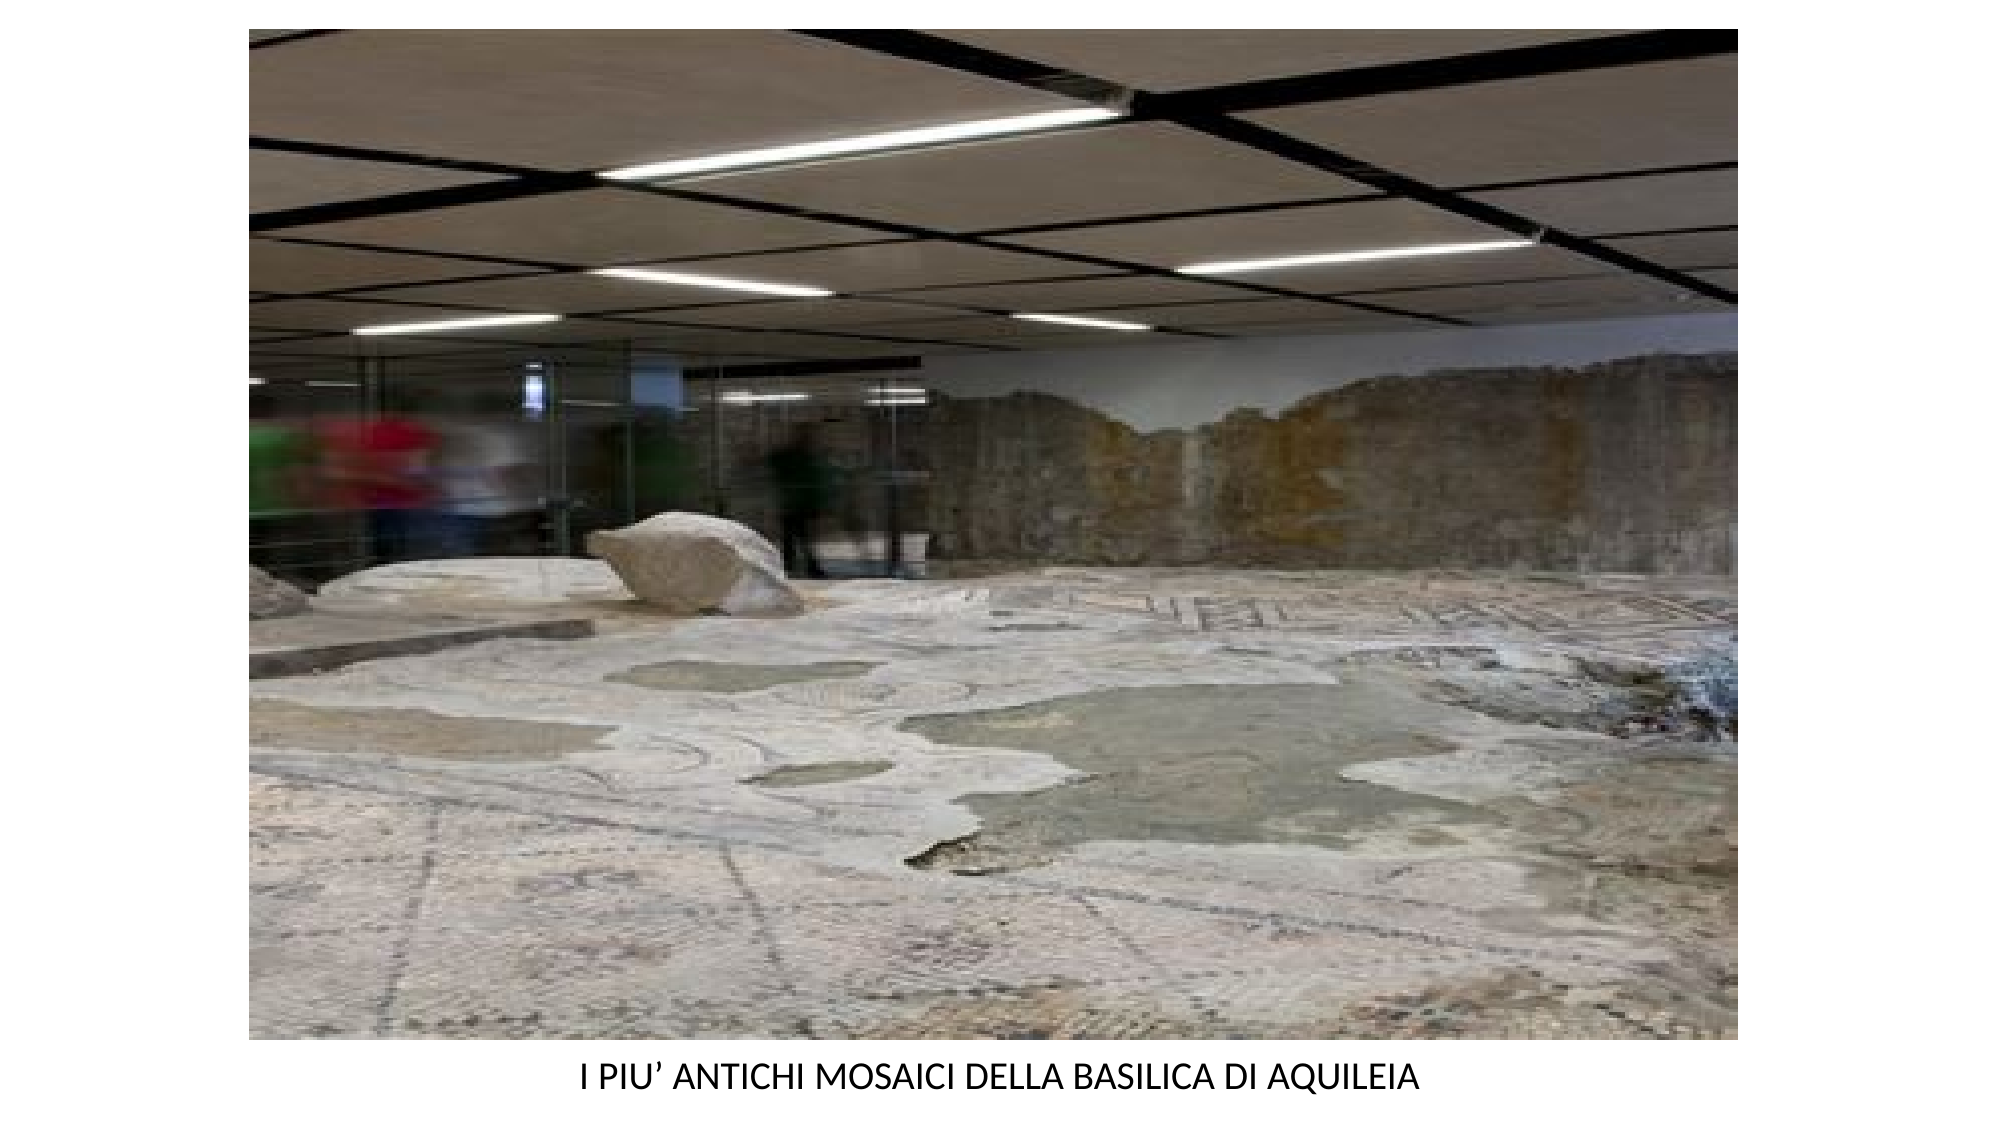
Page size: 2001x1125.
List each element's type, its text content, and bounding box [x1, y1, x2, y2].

picture [249, 29, 1738, 1040]
subtitle I PIU’ ANTICHI MOSAICI DELLA BASILICA DI AQUILEIA [249, 1059, 1750, 1111]
